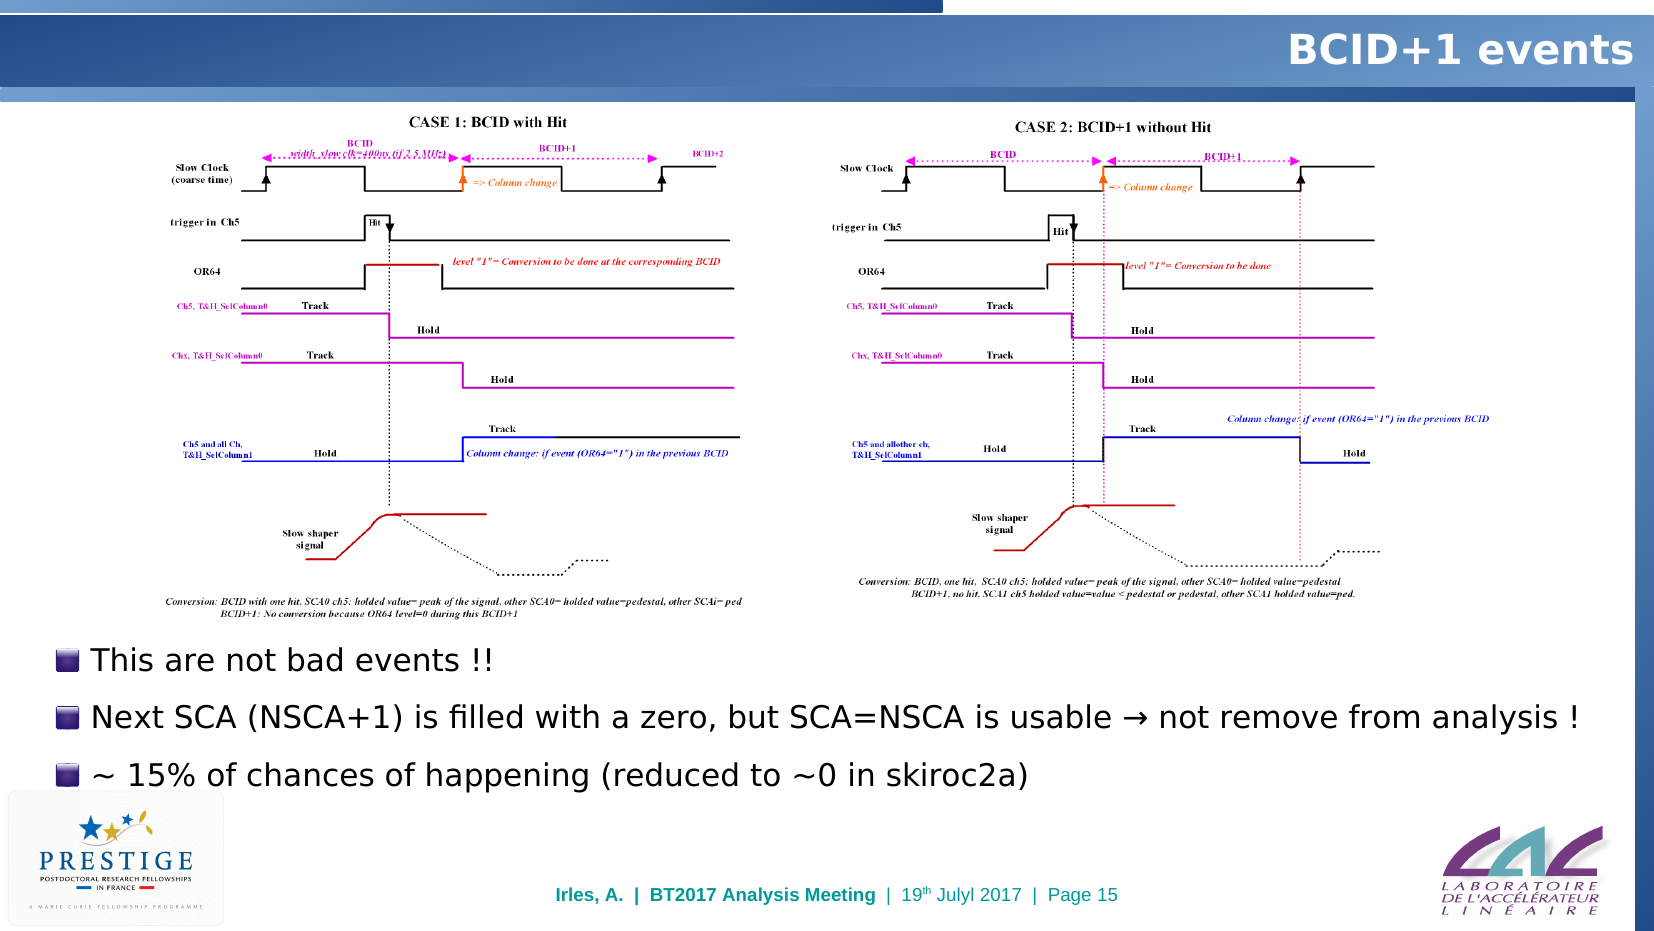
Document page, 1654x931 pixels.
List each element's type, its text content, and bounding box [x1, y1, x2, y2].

title BCID+1 events [30, 13, 1636, 86]
list This are not bad events !! Next SCA (NSCA+1) is filled with a zero, but SCA=NSCA is usable → not remove from analysis ! ~ 15% of chances of happening (reduced to ~0 in skiroc2a) [49, 642, 1591, 794]
picture [1439, 823, 1615, 917]
picture [165, 112, 1501, 646]
picture [5, 788, 226, 928]
